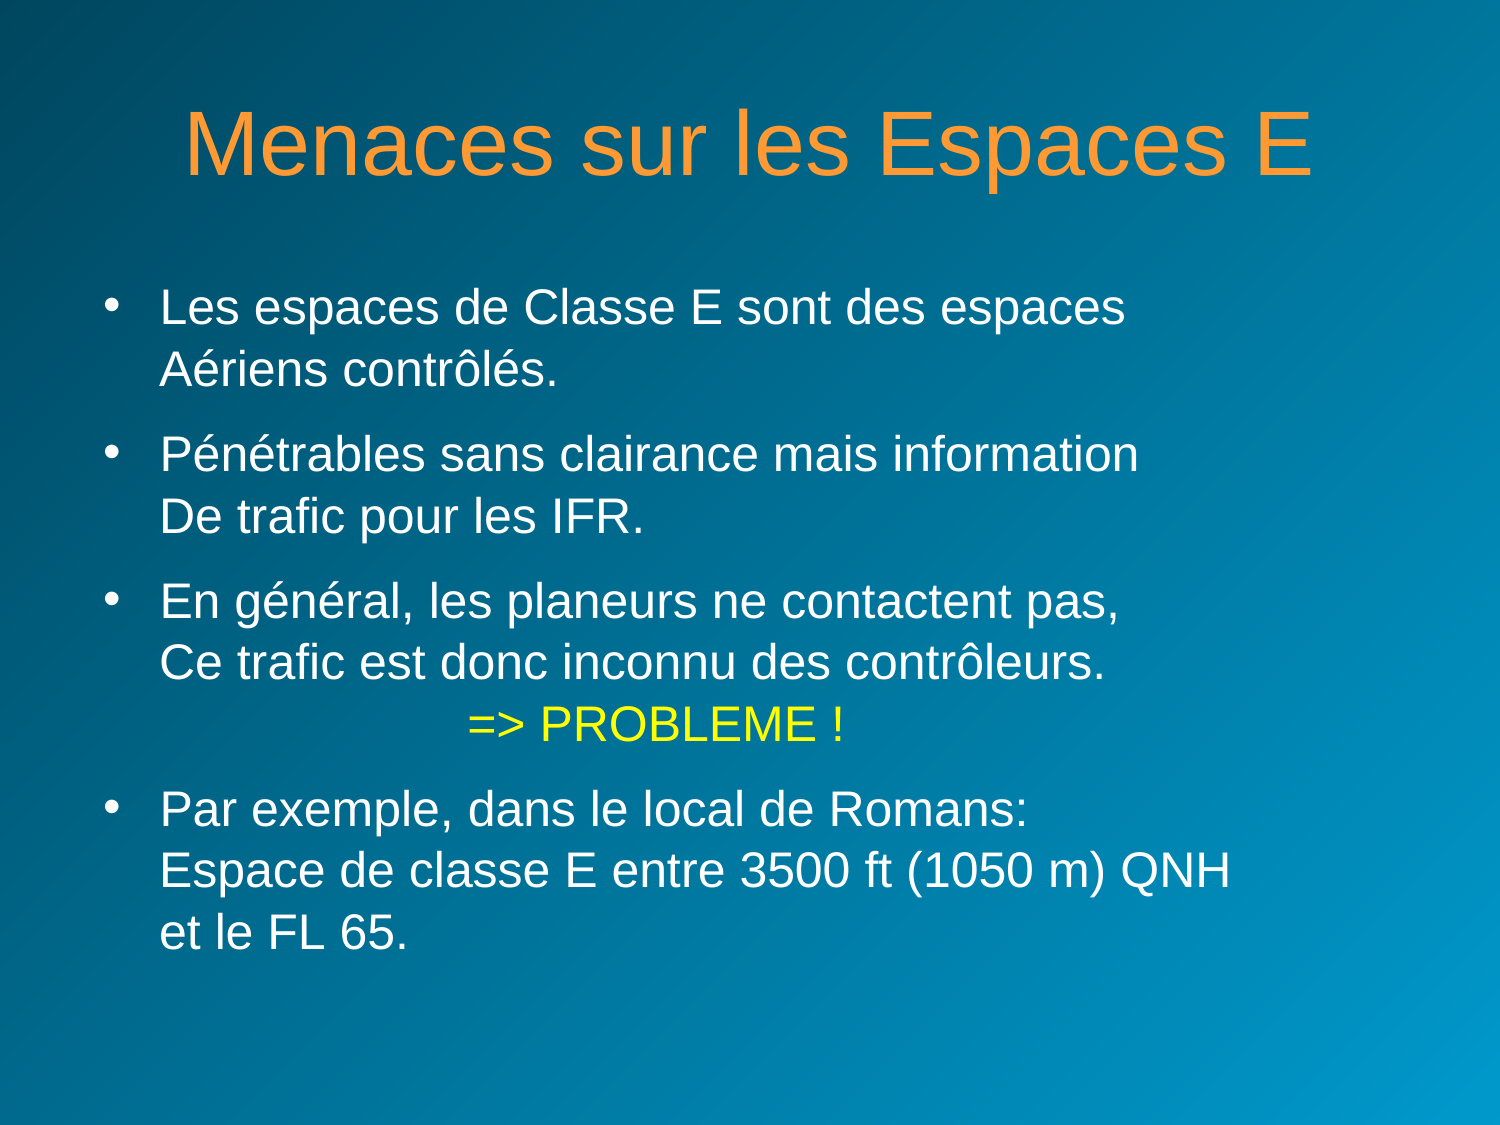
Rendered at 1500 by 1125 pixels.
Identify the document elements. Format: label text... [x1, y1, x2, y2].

list Les espaces de Classe E sont des espaces Aériens contrôlés. Pénétrables sans clairance mais information De trafic pour les IFR. En général, les planeurs ne contactent pas, Ce trafic est donc inconnu des contrôleurs. => PROBLEME ! Par exemple, dans le local de Romans: Espace de classe E entre 3500 ft (1050 m) QNH et le FL 65. [88, 278, 1425, 1005]
title Menaces sur les Espaces E [75, 45, 1426, 233]
